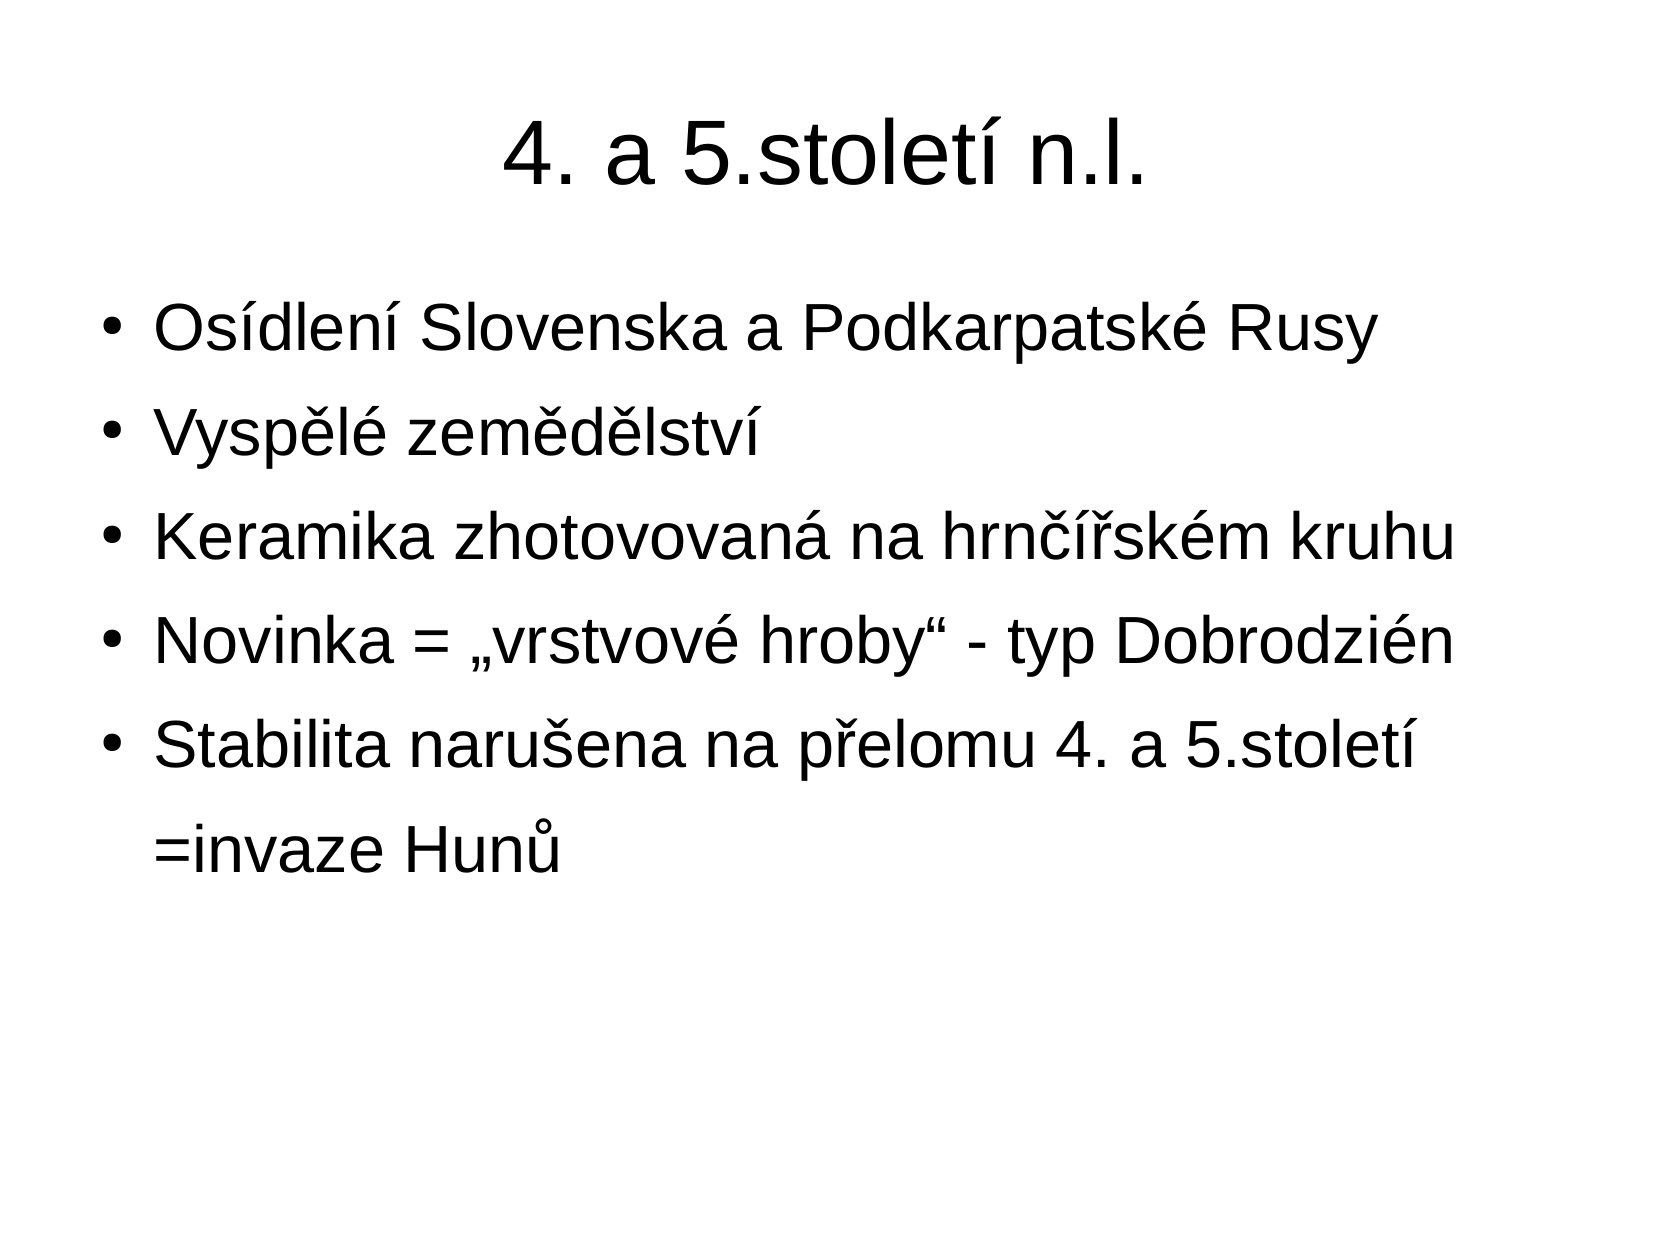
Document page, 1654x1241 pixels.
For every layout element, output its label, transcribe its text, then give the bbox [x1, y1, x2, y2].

list Osídlení Slovenska a Podkarpatské Rusy Vyspělé zemědělství Keramika zhotovovaná na hrnčířském kruhu Novinka = „vrstvové hroby“ - typ Dobrodzién Stabilita narušena na přelomu 4. a 5.století =invaze Hunů [82, 290, 1571, 1109]
title 4. a 5.století n.l. [82, 49, 1571, 257]
